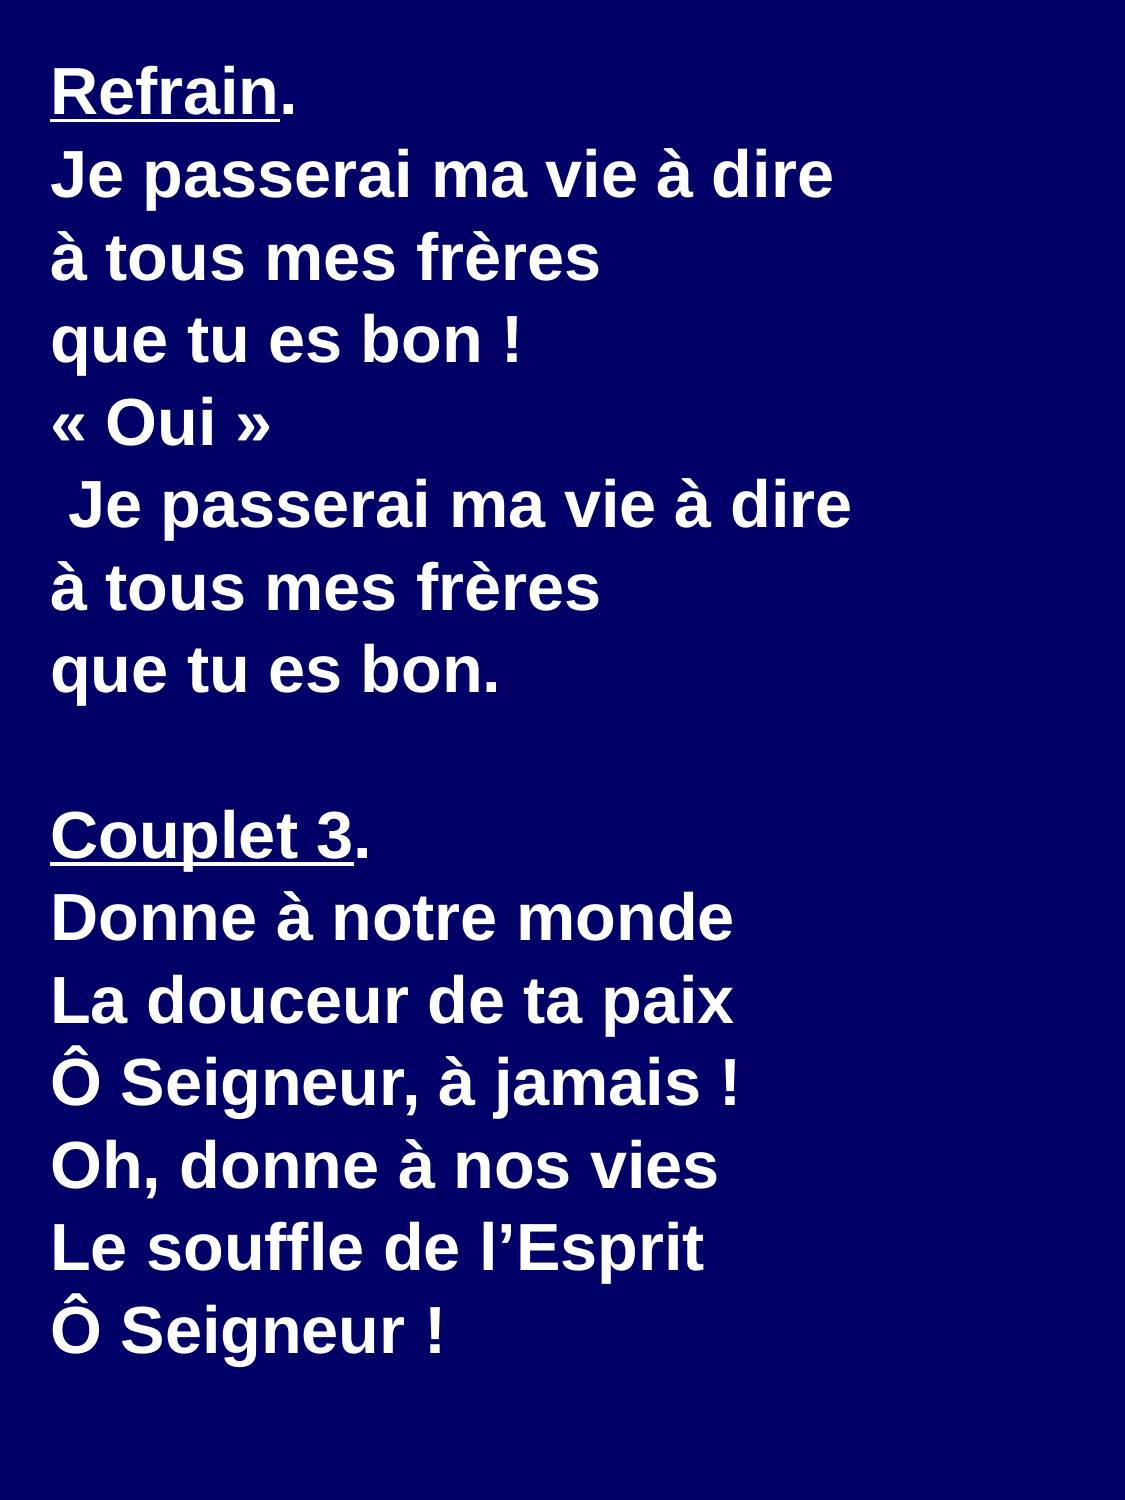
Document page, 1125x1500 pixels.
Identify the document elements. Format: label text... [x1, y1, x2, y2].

text_box Refrain. Je passerai ma vie à dire à tous mes frères que tu es bon ! « Oui » Je passerai ma vie à dire à tous mes frères que tu es bon. Couplet 3. Donne à notre monde La douceur de ta paix Ô Seigneur, à jamais ! Oh, donne à nos vies Le souffle de l’Esprit Ô Seigneur ! [35, 40, 1123, 1375]
